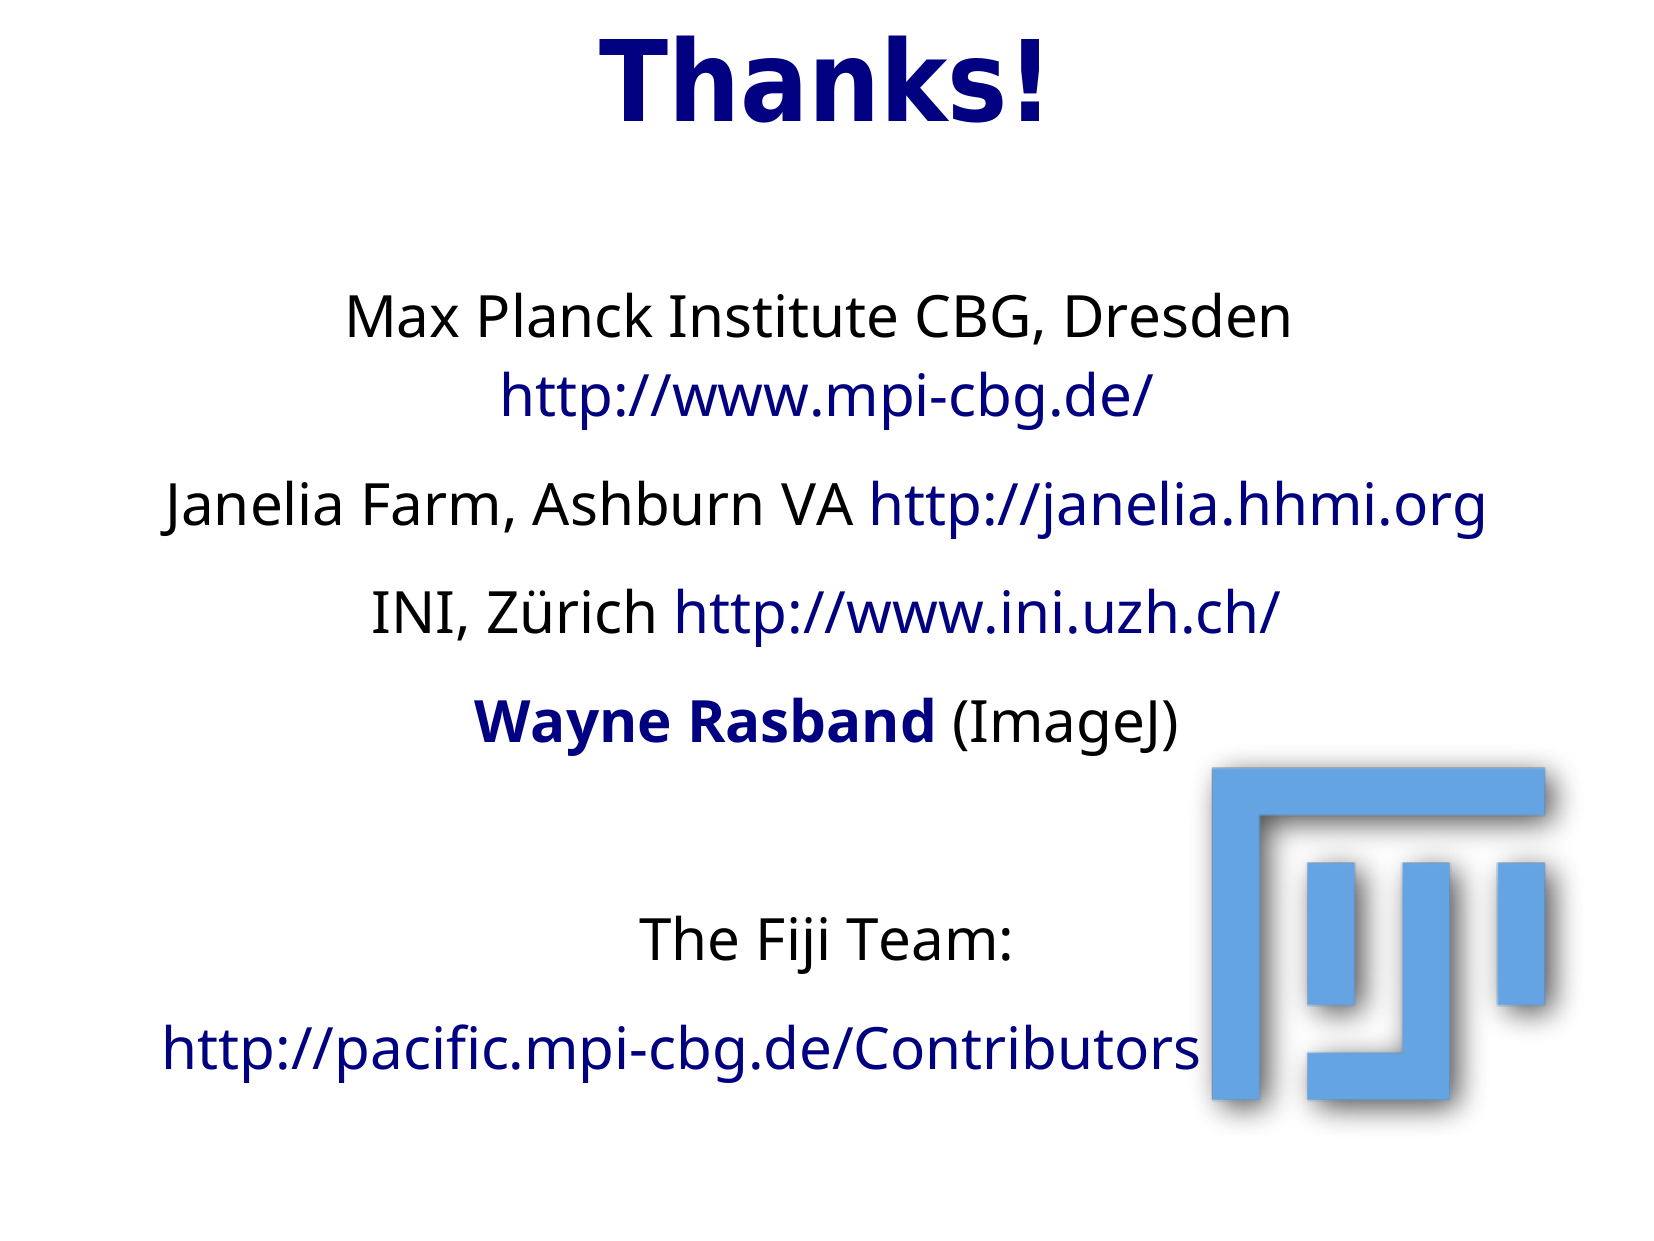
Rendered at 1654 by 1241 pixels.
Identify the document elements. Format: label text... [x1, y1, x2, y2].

title Thanks! [82, 7, 1571, 157]
list Max Planck Institute CBG, Dresden http://www.mpi-cbg.de/ Janelia Farm, Ashburn VA http://janelia.hhmi.org INI, Zürich http://www.ini.uzh.ch/ Wayne Rasband (ImageJ) The Fiji Team: http://pacific.mpi-cbg.de/Contributors [82, 166, 1571, 1120]
picture [1164, 728, 1592, 1155]
